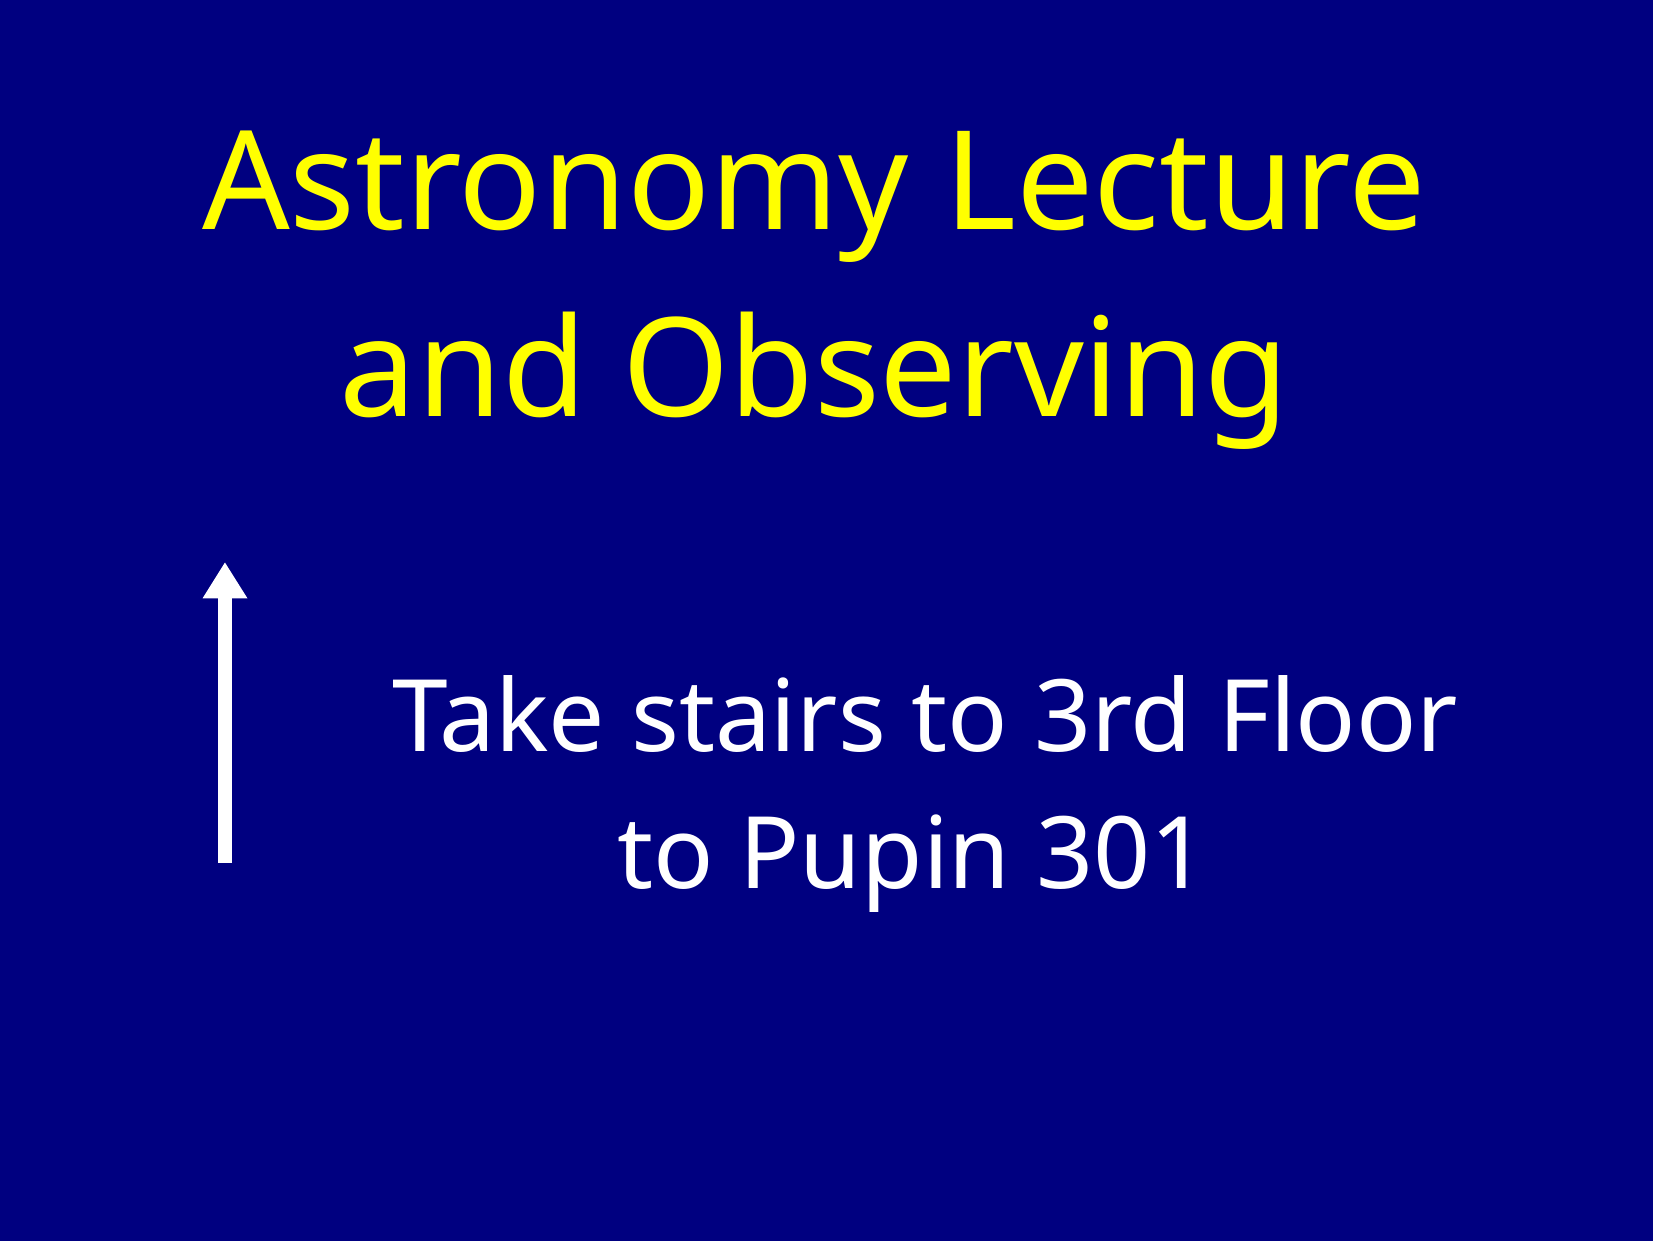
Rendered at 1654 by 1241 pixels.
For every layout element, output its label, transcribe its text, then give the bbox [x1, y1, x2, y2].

text_box Astronomy Lecture and Observing [187, 75, 1500, 422]
text_box Take stairs to 3rd Floor to Pupin 301 [377, 637, 1545, 894]
